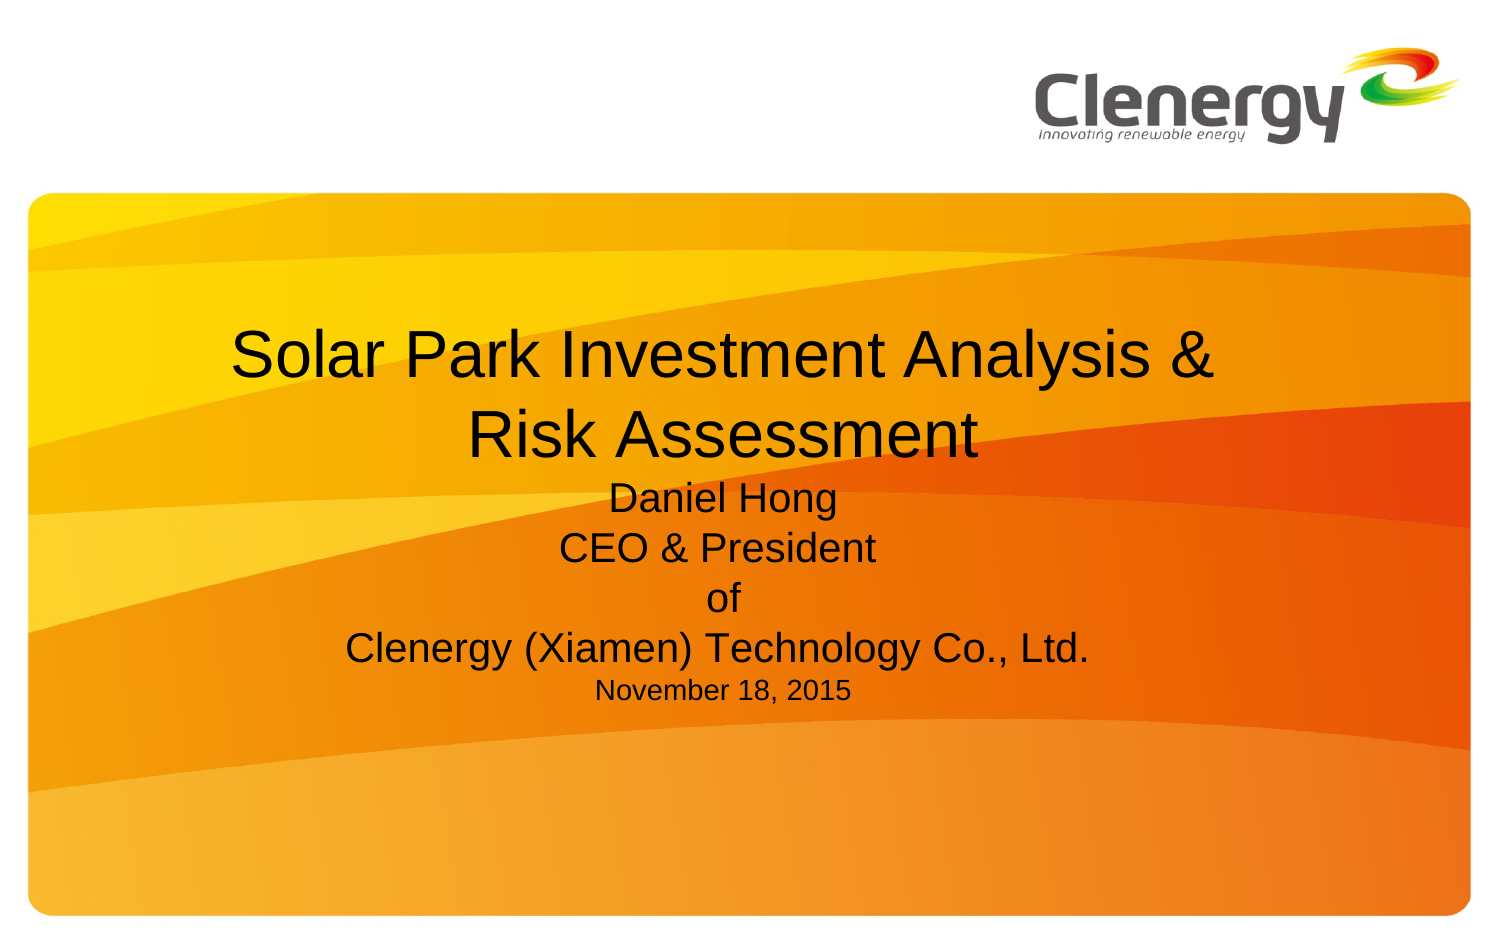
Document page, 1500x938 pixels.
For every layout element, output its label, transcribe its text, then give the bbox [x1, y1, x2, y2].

picture [0, 2, 1496, 938]
text_box Solar Park Investment Analysis & Risk Assessment Daniel Hong CEO & President of Clenergy (Xiamen) Technology Co., Ltd. November 18, 2015 [141, 303, 1306, 714]
